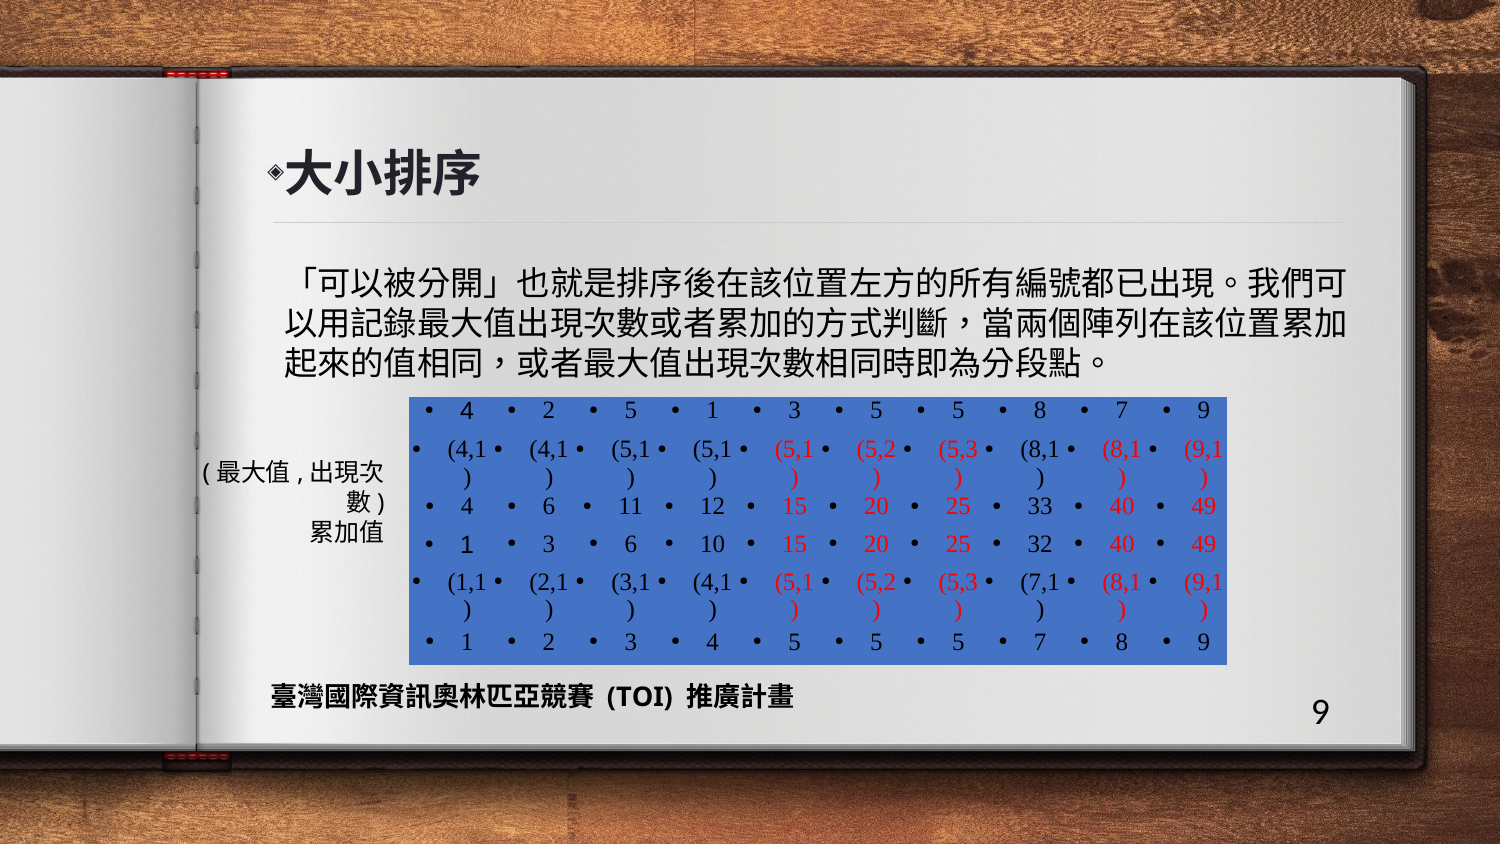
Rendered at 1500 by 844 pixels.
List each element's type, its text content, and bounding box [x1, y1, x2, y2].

table_header 3 [736, 397, 818, 436]
table_cell 33 [981, 493, 1063, 530]
table_cell 12 [654, 493, 736, 530]
text_box (最大值,出現次數) 累加值 [187, 449, 419, 525]
table_cell 4 [409, 493, 490, 530]
table_cell 6 [490, 493, 572, 530]
text_box [1295, 672, 1386, 737]
table_cell 5 [900, 628, 981, 665]
table_cell 49 [1145, 493, 1227, 530]
table_cell 20 [818, 493, 900, 530]
table_cell (5,2) [818, 436, 900, 493]
table_cell 5 [818, 628, 900, 665]
table_header 9 [1145, 397, 1227, 436]
table_cell 9 [1145, 628, 1227, 665]
table_cell (1,1) [409, 568, 490, 628]
table_cell 3 [572, 628, 654, 665]
table_cell 25 [900, 493, 981, 530]
table_header 40 [1063, 530, 1145, 568]
table_header 1 [409, 530, 490, 568]
table_cell (4,1) [654, 568, 736, 628]
table_header 25 [900, 530, 981, 568]
table_cell (2,1) [490, 568, 572, 628]
table_cell (4,1) [490, 436, 572, 493]
table_cell (4,1) [409, 436, 490, 493]
table_cell (5,3) [900, 568, 981, 628]
table_header 8 [981, 397, 1063, 436]
table_cell (3,1) [572, 568, 654, 628]
table_cell (9,1) [1145, 568, 1227, 628]
table_cell (9,1) [1145, 436, 1227, 493]
table_cell 8 [1063, 628, 1145, 665]
table_header 3 [490, 530, 572, 568]
table_cell 2 [490, 628, 572, 665]
table_header 7 [1063, 397, 1145, 436]
table_cell (8,1) [1063, 436, 1145, 493]
table_cell (5,1) [736, 568, 818, 628]
table_header 15 [736, 530, 818, 568]
table_cell (5,2) [818, 568, 900, 628]
table_cell (5,1) [654, 436, 736, 493]
table_cell 1 [409, 628, 490, 665]
table_cell (5,3) [900, 436, 981, 493]
table_cell 11 [572, 493, 654, 530]
table_header 32 [981, 530, 1063, 568]
table_cell (7,1) [981, 568, 1063, 628]
table_header 4 [409, 397, 490, 436]
table_header 10 [654, 530, 736, 568]
table_header 49 [1145, 530, 1227, 568]
table_header 5 [572, 397, 654, 436]
table_header 6 [572, 530, 654, 568]
table_header 20 [818, 530, 900, 568]
text_box 「可以被分開」也就是排序後在該位置左方的所有編號都已出現。我們可以用記錄最大值出現次數或者累加的方式判斷，當兩個陣列在該位置累加起來的值相同，或者最大值出現次數相同時即為分段點。 [269, 254, 1367, 391]
list 大小排序 [252, 126, 1194, 216]
table_cell 7 [981, 628, 1063, 665]
table_cell (8,1) [1063, 568, 1145, 628]
table_cell (5,1) [572, 436, 654, 493]
table_header 2 [490, 397, 572, 436]
table_cell 15 [736, 493, 818, 530]
table_cell 40 [1063, 493, 1145, 530]
table_cell 5 [736, 628, 818, 665]
table_cell 4 [654, 628, 736, 665]
table_cell (5,1) [736, 436, 818, 493]
table_header 5 [900, 397, 981, 436]
table_cell (8,1) [981, 436, 1063, 493]
table_header 1 [654, 397, 736, 436]
table_header 5 [818, 397, 900, 436]
